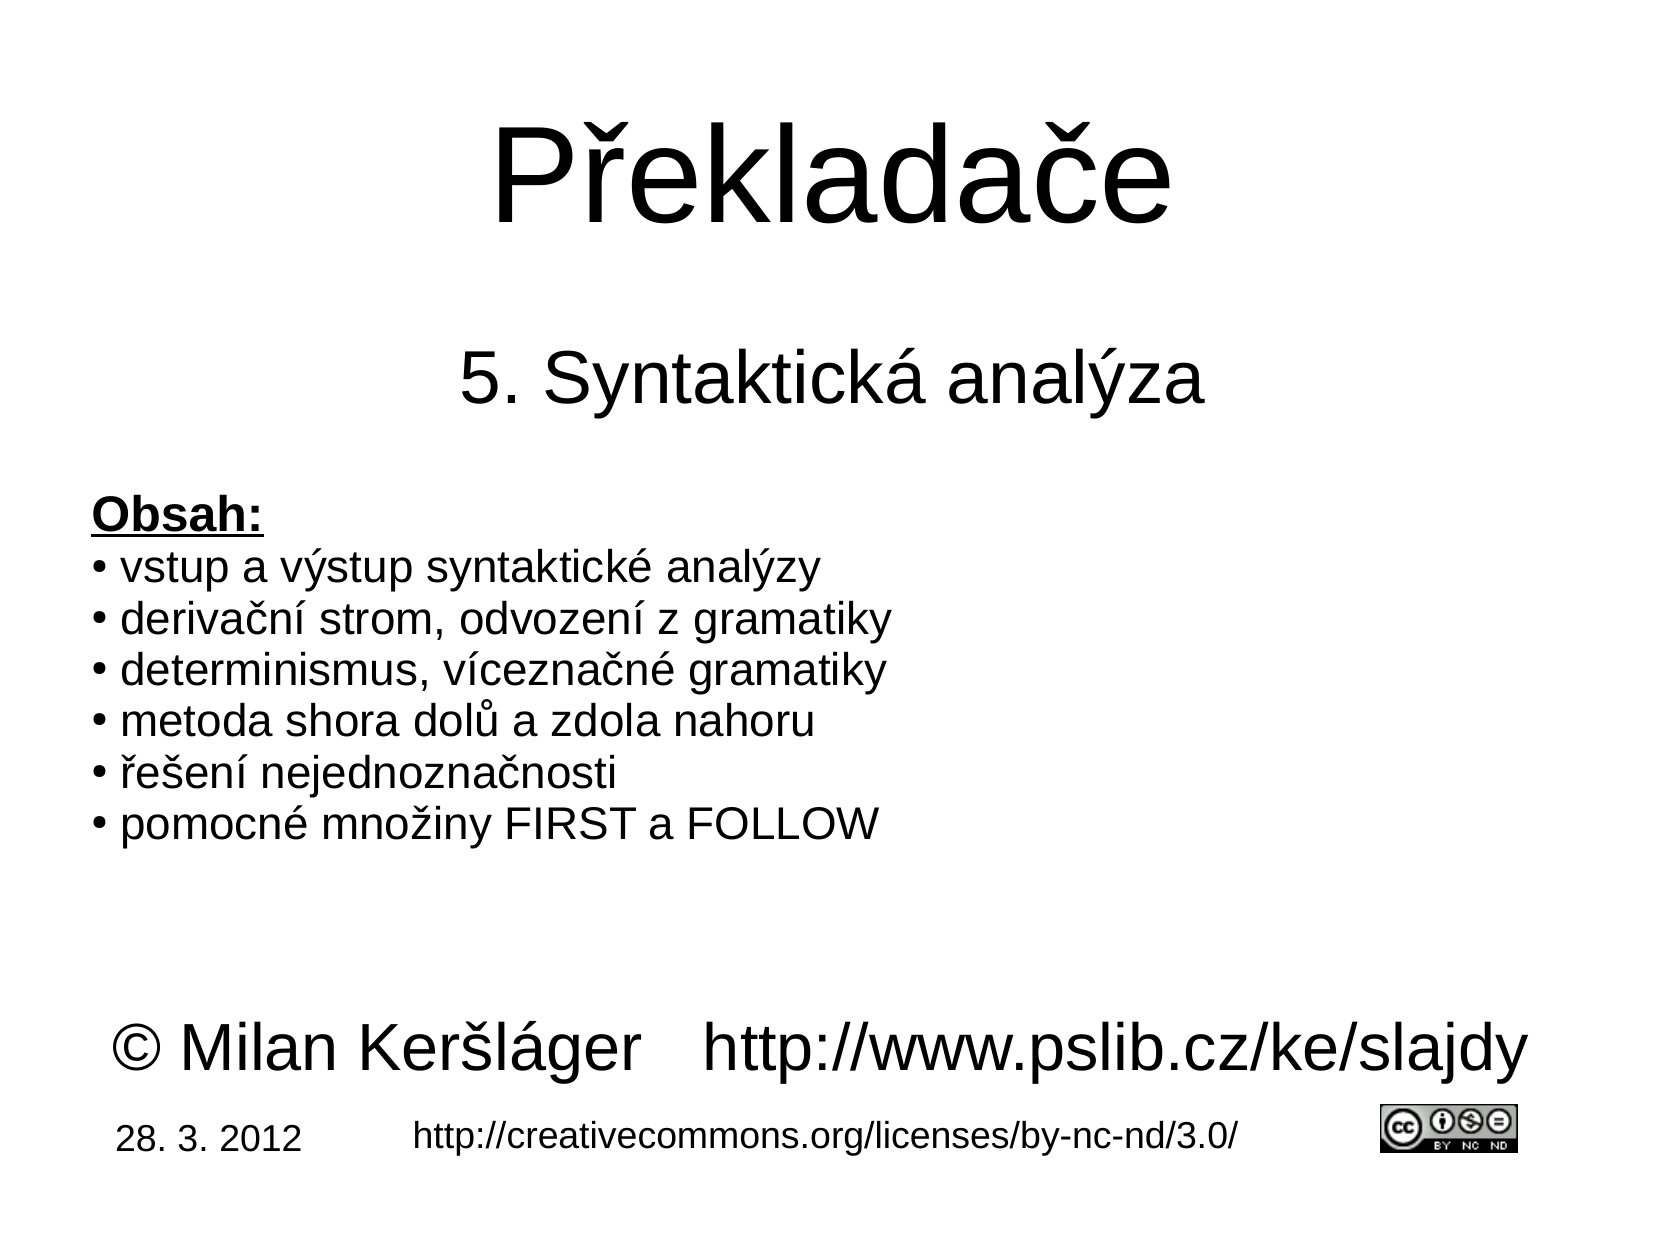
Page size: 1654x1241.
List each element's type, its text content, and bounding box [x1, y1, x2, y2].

text_box Obsah: vstup a výstup syntaktické analýzy derivační strom, odvození z gramatiky determinismus, víceznačné gramatiky metoda shora dolů a zdola nahoru řešení nejednoznačnosti pomocné množiny FIRST a FOLLOW [76, 478, 1583, 857]
picture [1380, 1104, 1518, 1153]
text_box 28. 3. 2012 [100, 1110, 337, 1168]
text_box http://creativecommons.org/licenses/by-nc-nd/3.0/ [339, 1107, 1313, 1165]
title Překladače 5. Syntaktická analýza [88, 56, 1577, 461]
list © Milan Keršláger http://www.pslib.cz/ke/slajdy [76, 1009, 1565, 1087]
